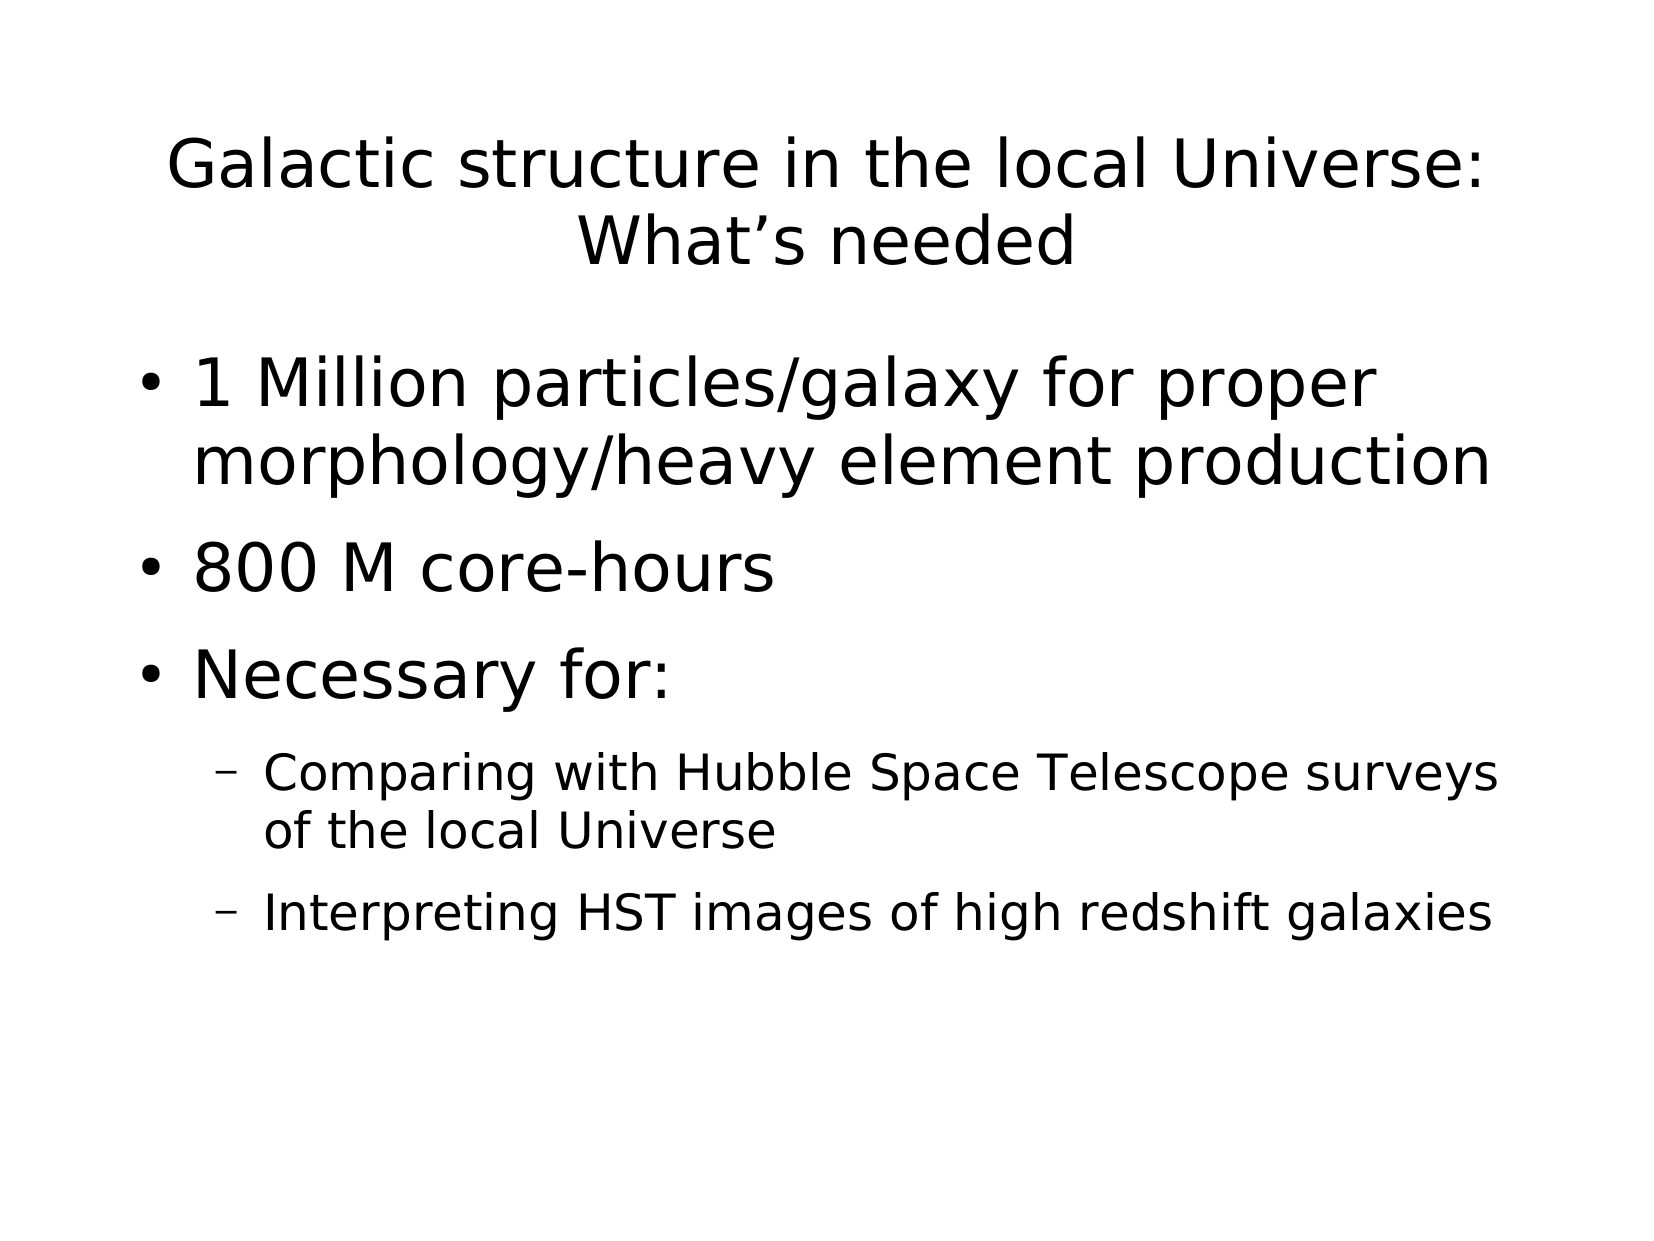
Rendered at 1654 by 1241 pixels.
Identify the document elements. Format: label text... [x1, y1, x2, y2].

list 1 Million particles/galaxy for proper morphology/heavy element production 800 M core-hours Necessary for: Comparing with Hubble Space Telescope surveys of the local Universe Interpreting HST images of high redshift galaxies [121, 344, 1534, 1112]
title Galactic structure in the local Universe: What’s needed [121, 91, 1534, 314]
